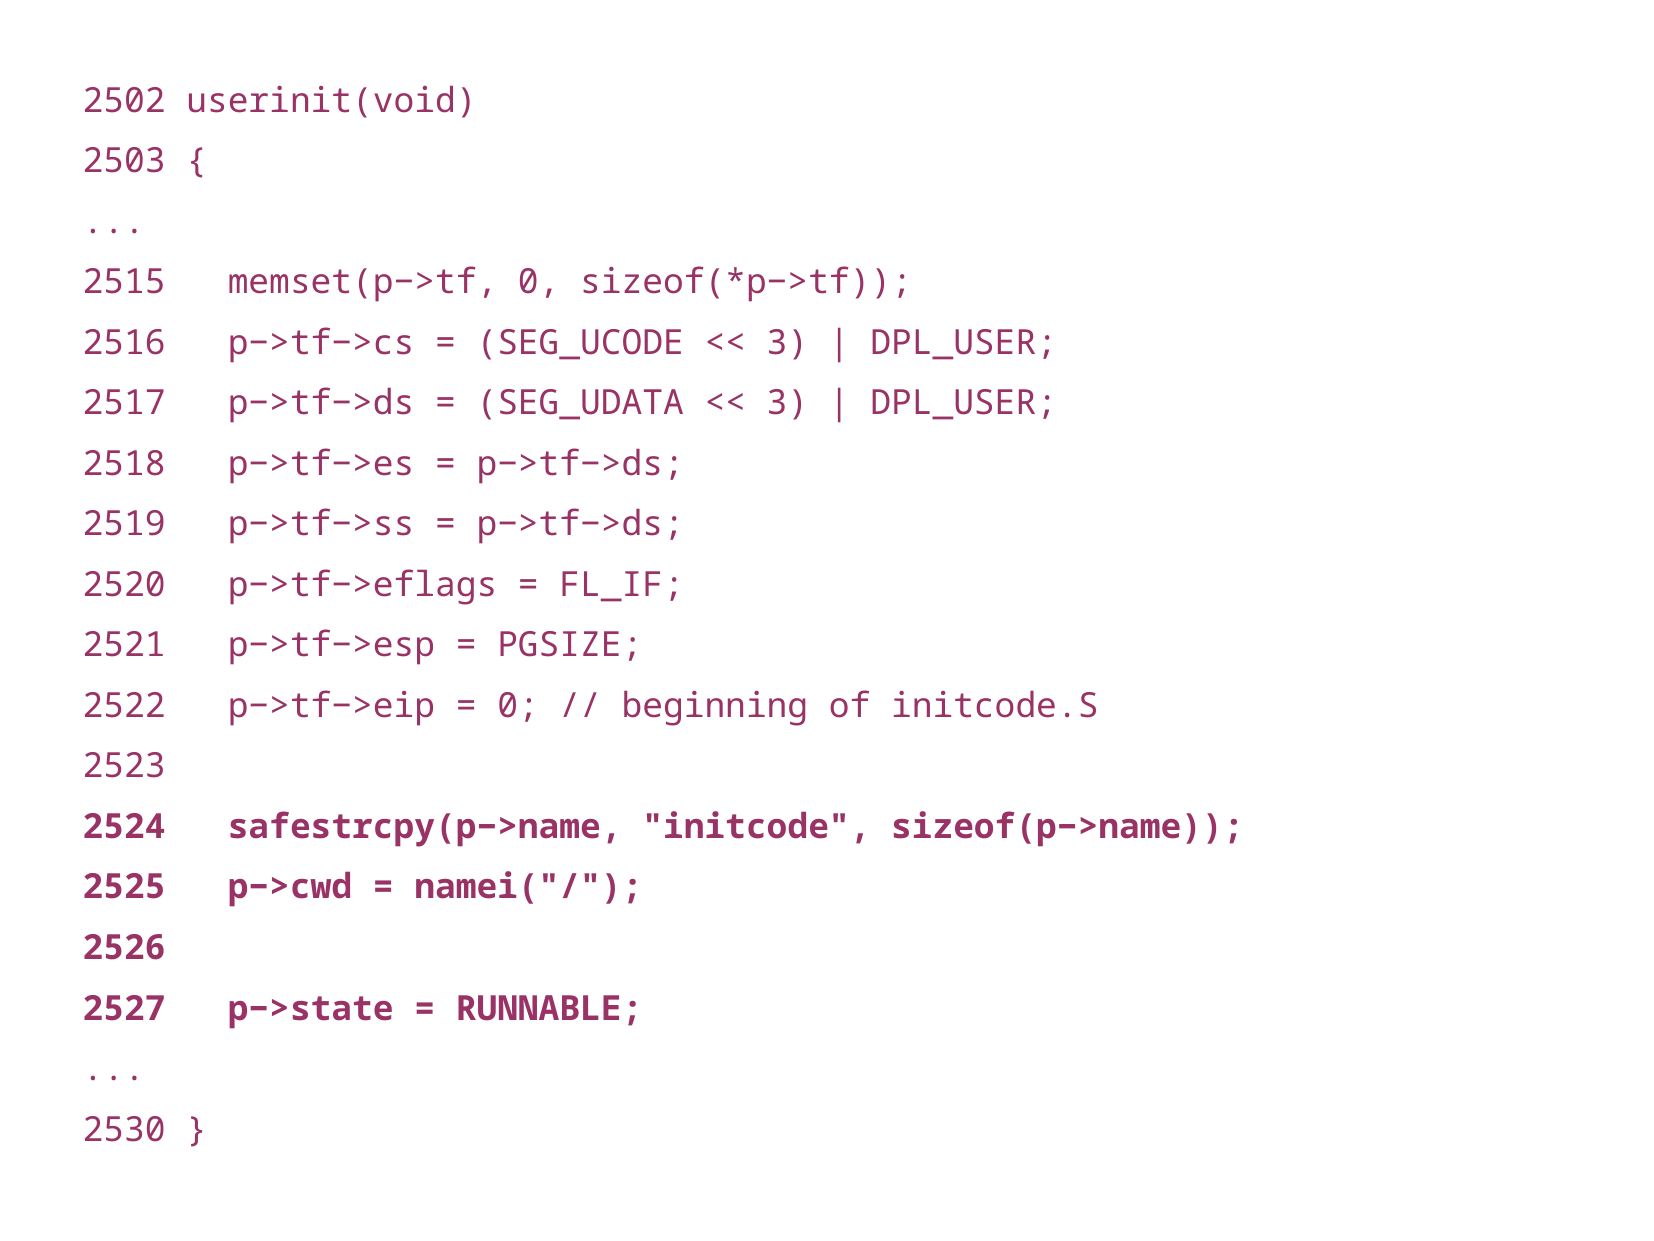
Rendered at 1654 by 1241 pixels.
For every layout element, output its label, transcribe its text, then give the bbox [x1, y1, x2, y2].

list 2502 userinit(void) 2503 { ... 2515 memset(p−>tf, 0, sizeof(*p−>tf)); 2516 p−>tf−>cs = (SEG_UCODE << 3) | DPL_USER; 2517 p−>tf−>ds = (SEG_UDATA << 3) | DPL_USER; 2518 p−>tf−>es = p−>tf−>ds; 2519 p−>tf−>ss = p−>tf−>ds; 2520 p−>tf−>eflags = FL_IF; 2521 p−>tf−>esp = PGSIZE; 2522 p−>tf−>eip = 0; // beginning of initcode.S 2523 2524 safestrcpy(p−>name, "initcode", sizeof(p−>name)); 2525 p−>cwd = namei("/"); 2526 2527 p−>state = RUNNABLE; ... 2530 } [82, 75, 1463, 1163]
